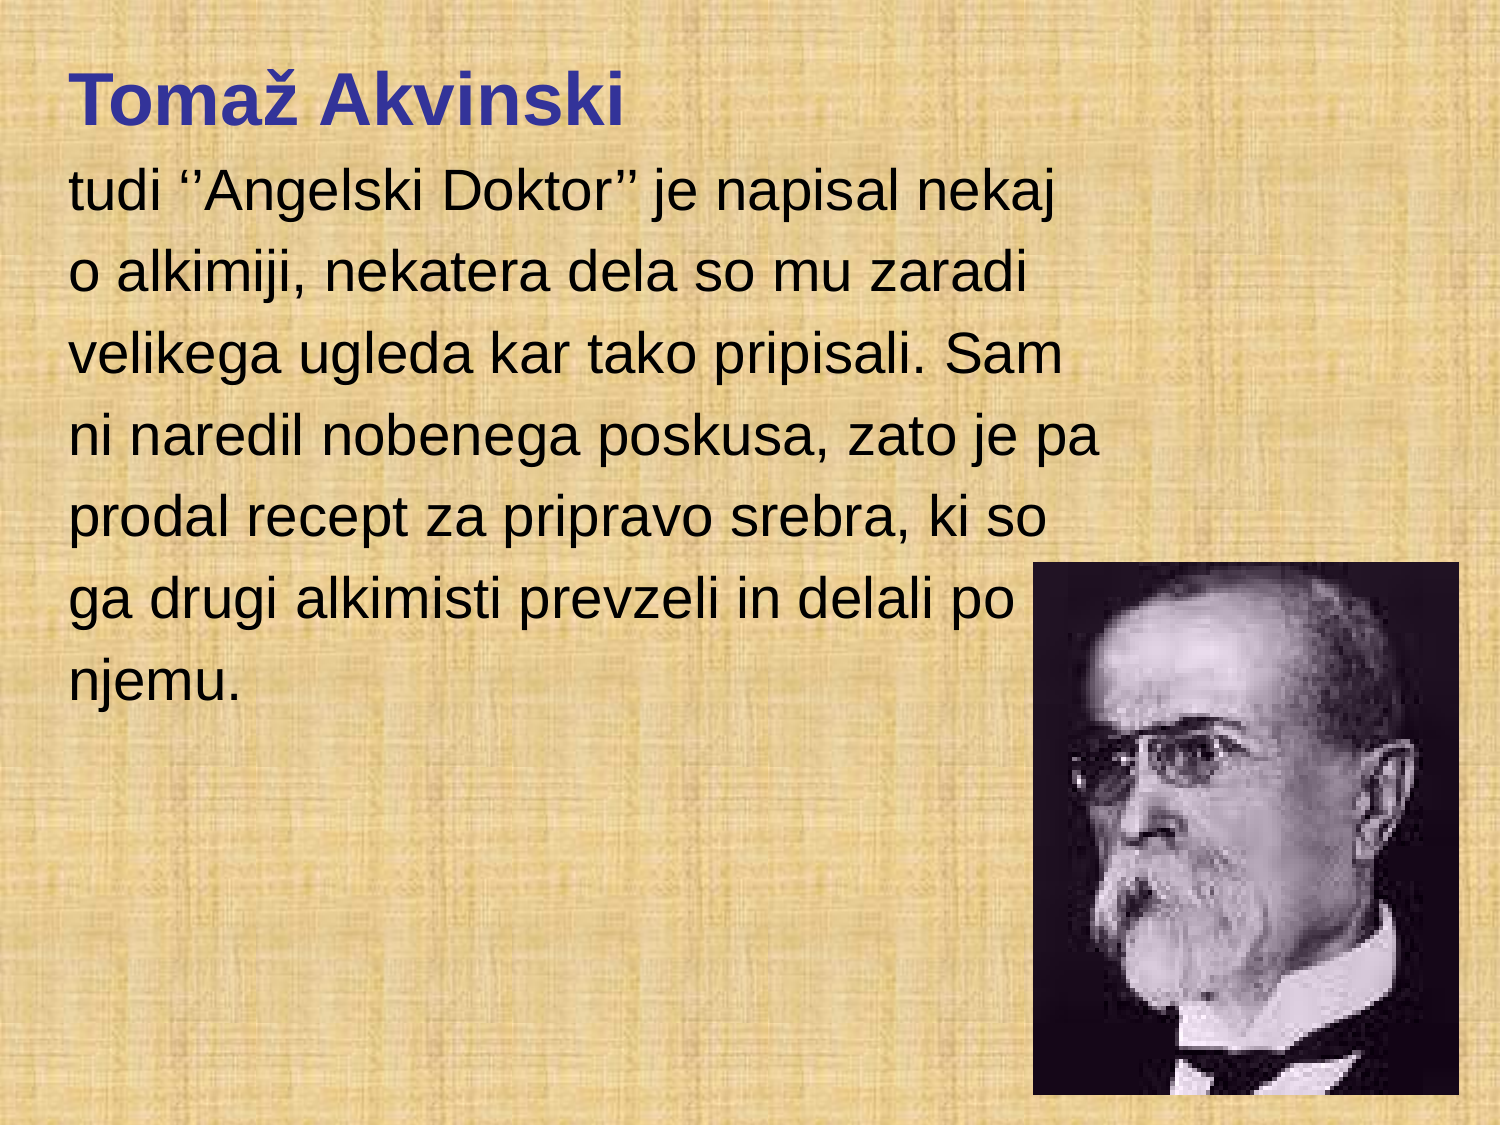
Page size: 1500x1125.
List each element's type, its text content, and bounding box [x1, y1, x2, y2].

picture [0, 0, 1500, 1125]
list Tomaž Akvinski tudi ‘’Angelski Doktor’’ je napisal nekaj o alkimiji, nekatera dela so mu zaradi velikega ugleda kar tako pripisali. Sam ni naredil nobenega poskusa, zato je pa prodal recept za pripravo srebra, ki so ga drugi alkimisti prevzeli in delali po njemu. [53, 42, 1414, 988]
